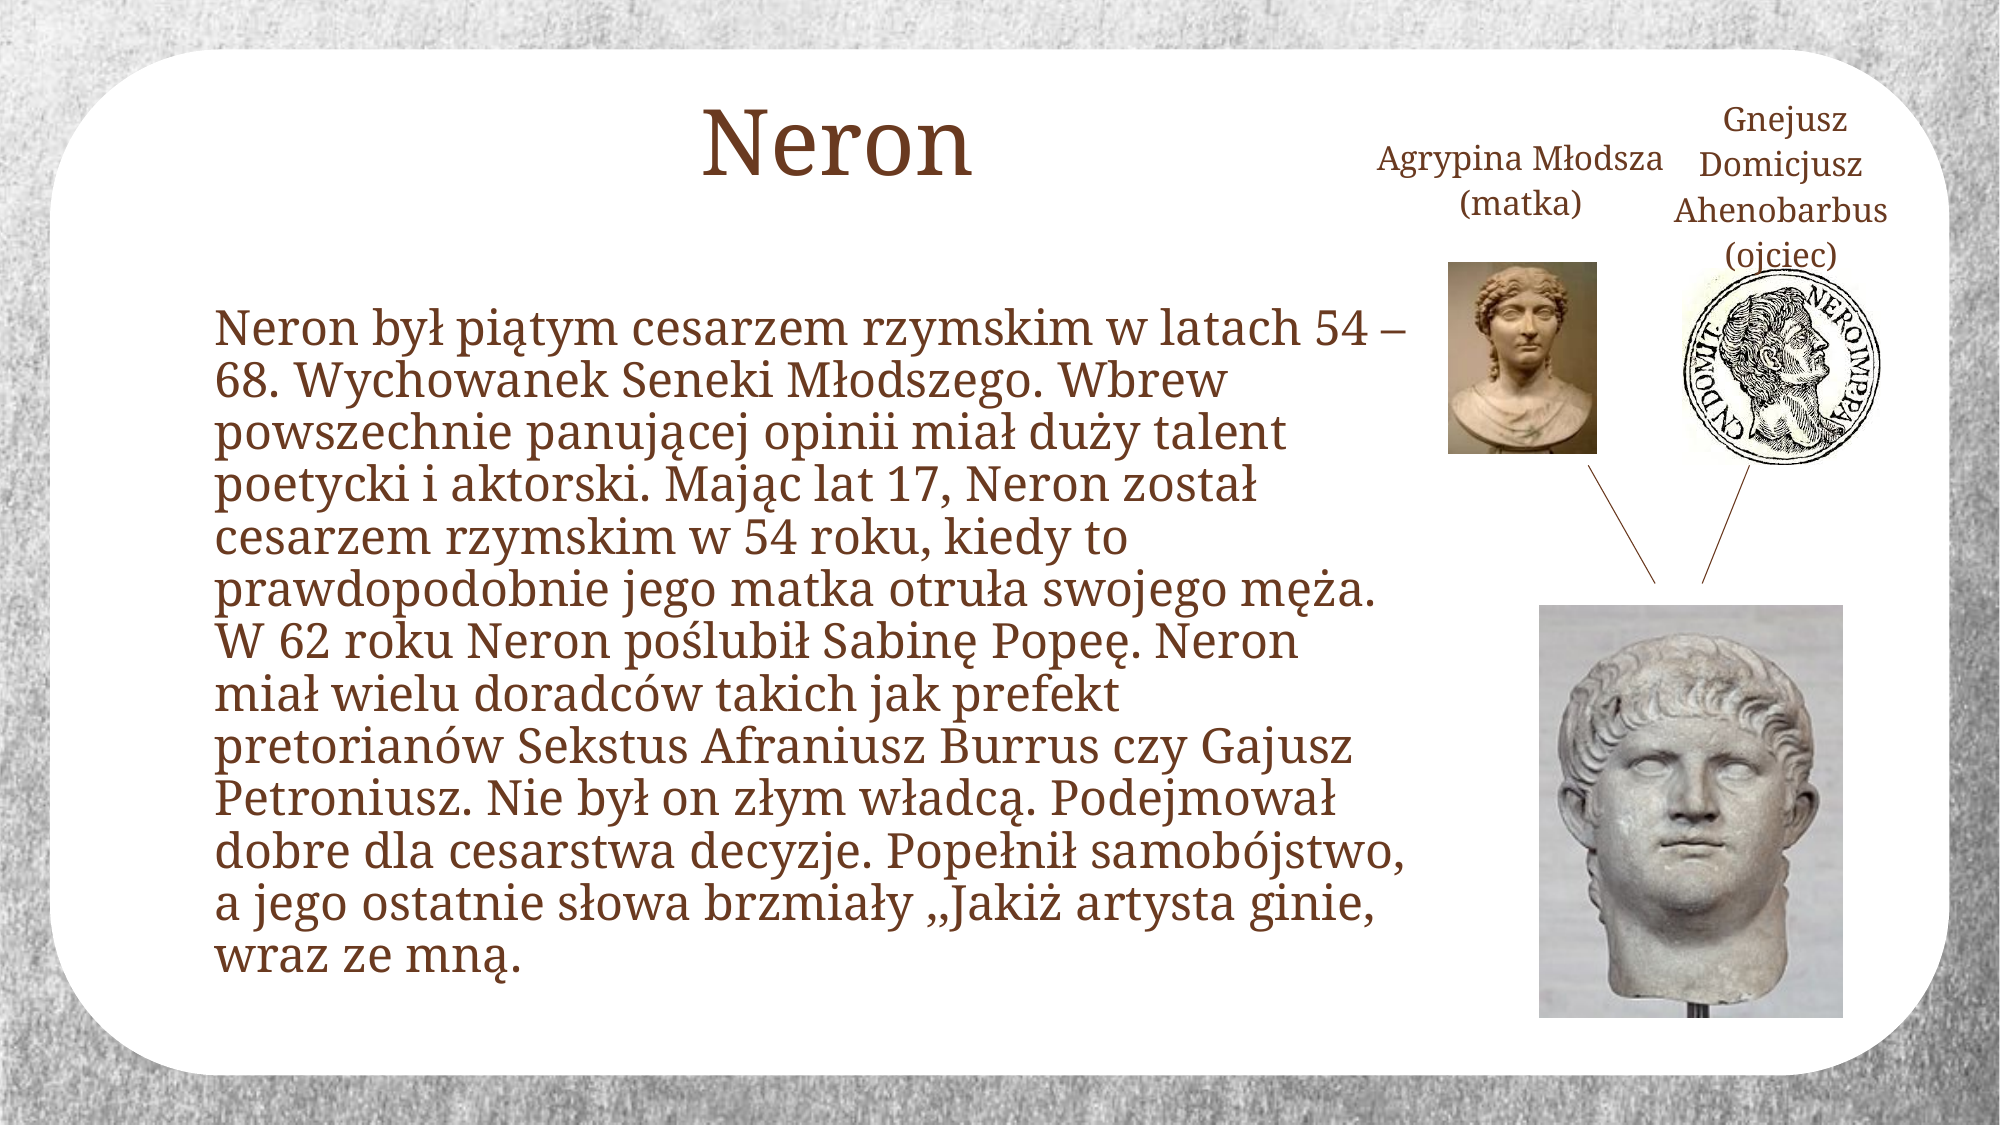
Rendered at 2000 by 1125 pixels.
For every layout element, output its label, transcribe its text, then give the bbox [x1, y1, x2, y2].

text_box Agrypina Młodsza (matka) [1361, 127, 1633, 233]
picture [1682, 285, 1881, 465]
picture [1539, 605, 1843, 1018]
list Neron był piątym cesarzem rzymskim w latach 54 – 68. Wychowanek Seneki Młodszego. Wbrew powszechnie panującej opinii miał duży talent poetycki i aktorski. Mając lat 17, Neron został cesarzem rzymskim w 54 roku, kiedy to prawdopodobnie jego matka otruła swojego męża. W 62 roku Neron poślubił Sabinę Popeę. Neron miał wielu doradców takich jak prefekt pretorianów Sekstus Afraniusz Burrus czy Gajusz Petroniusz. Nie był on złym władcą. Podejmował dobre dla cesarstwa decyzje. Popełnił samobójstwo, a jego ostatnie słowa brzmiały ,,Jakiż artysta ginie, wraz ze mną. [199, 295, 1425, 996]
title Neron [12, 76, 1613, 269]
picture [1448, 262, 1597, 454]
text_box Gnejusz Domicjusz Ahenobarbus (ojciec) [1633, 88, 1929, 285]
